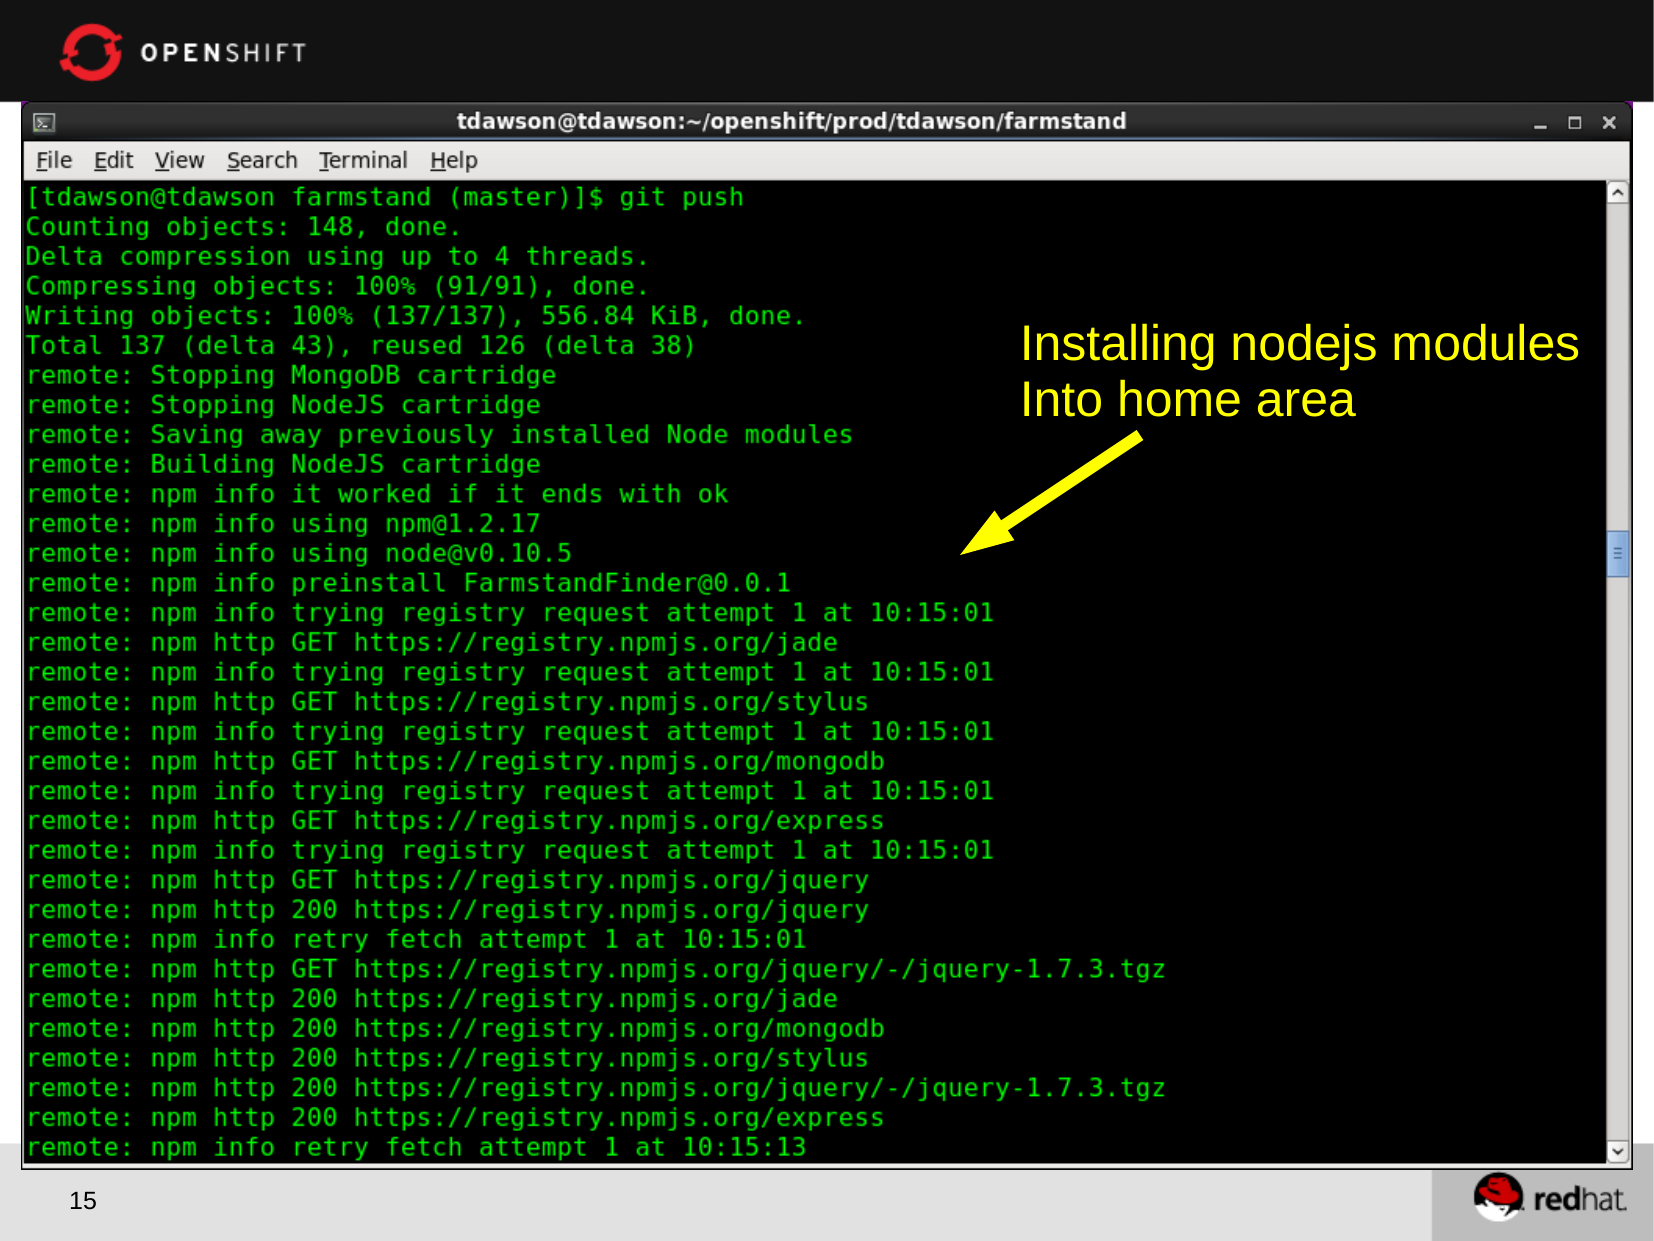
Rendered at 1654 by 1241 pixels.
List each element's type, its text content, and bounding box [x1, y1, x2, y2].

picture [0, 0, 1654, 1241]
text_box Installing nodejs modules Into home area [1005, 308, 1596, 436]
